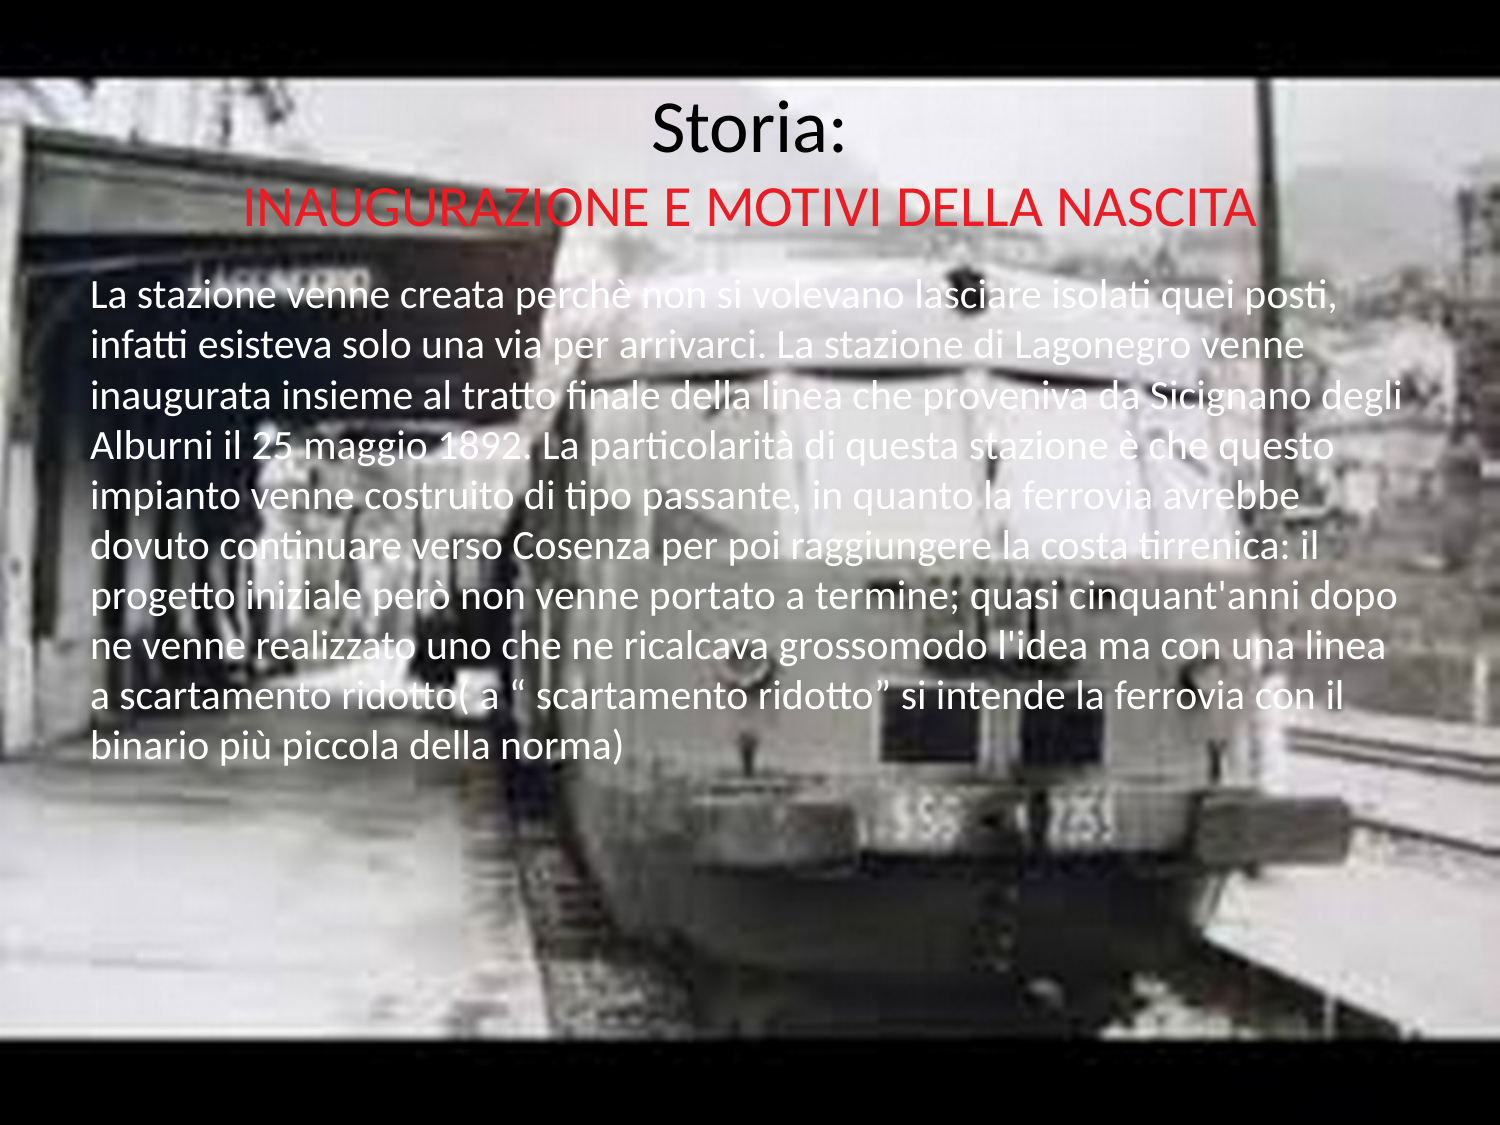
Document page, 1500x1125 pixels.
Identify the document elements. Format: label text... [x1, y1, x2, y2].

title Storia: INAUGURAZIONE E MOTIVI DELLA NASCITA [75, 82, 1425, 233]
list La stazione venne creata perchè non si volevano lasciare isolati quei posti, infatti esisteva solo una via per arrivarci. La stazione di Lagonegro venne inaugurata insieme al tratto finale della linea che proveniva da Sicignano degli Alburni il 25 maggio 1892. La particolarità di questa stazione è che questo impianto venne costruito di tipo passante, in quanto la ferrovia avrebbe dovuto continuare verso Cosenza per poi raggiungere la costa tirrenica: il progetto iniziale però non venne portato a termine; quasi cinquant'anni dopo ne venne realizzato uno che ne ricalcava grossomodo l'idea ma con una linea a scartamento ridotto( a “ scartamento ridotto” si intende la ferrovia con il binario più piccola della norma) [75, 259, 1425, 1052]
picture [0, 0, 1500, 1125]
